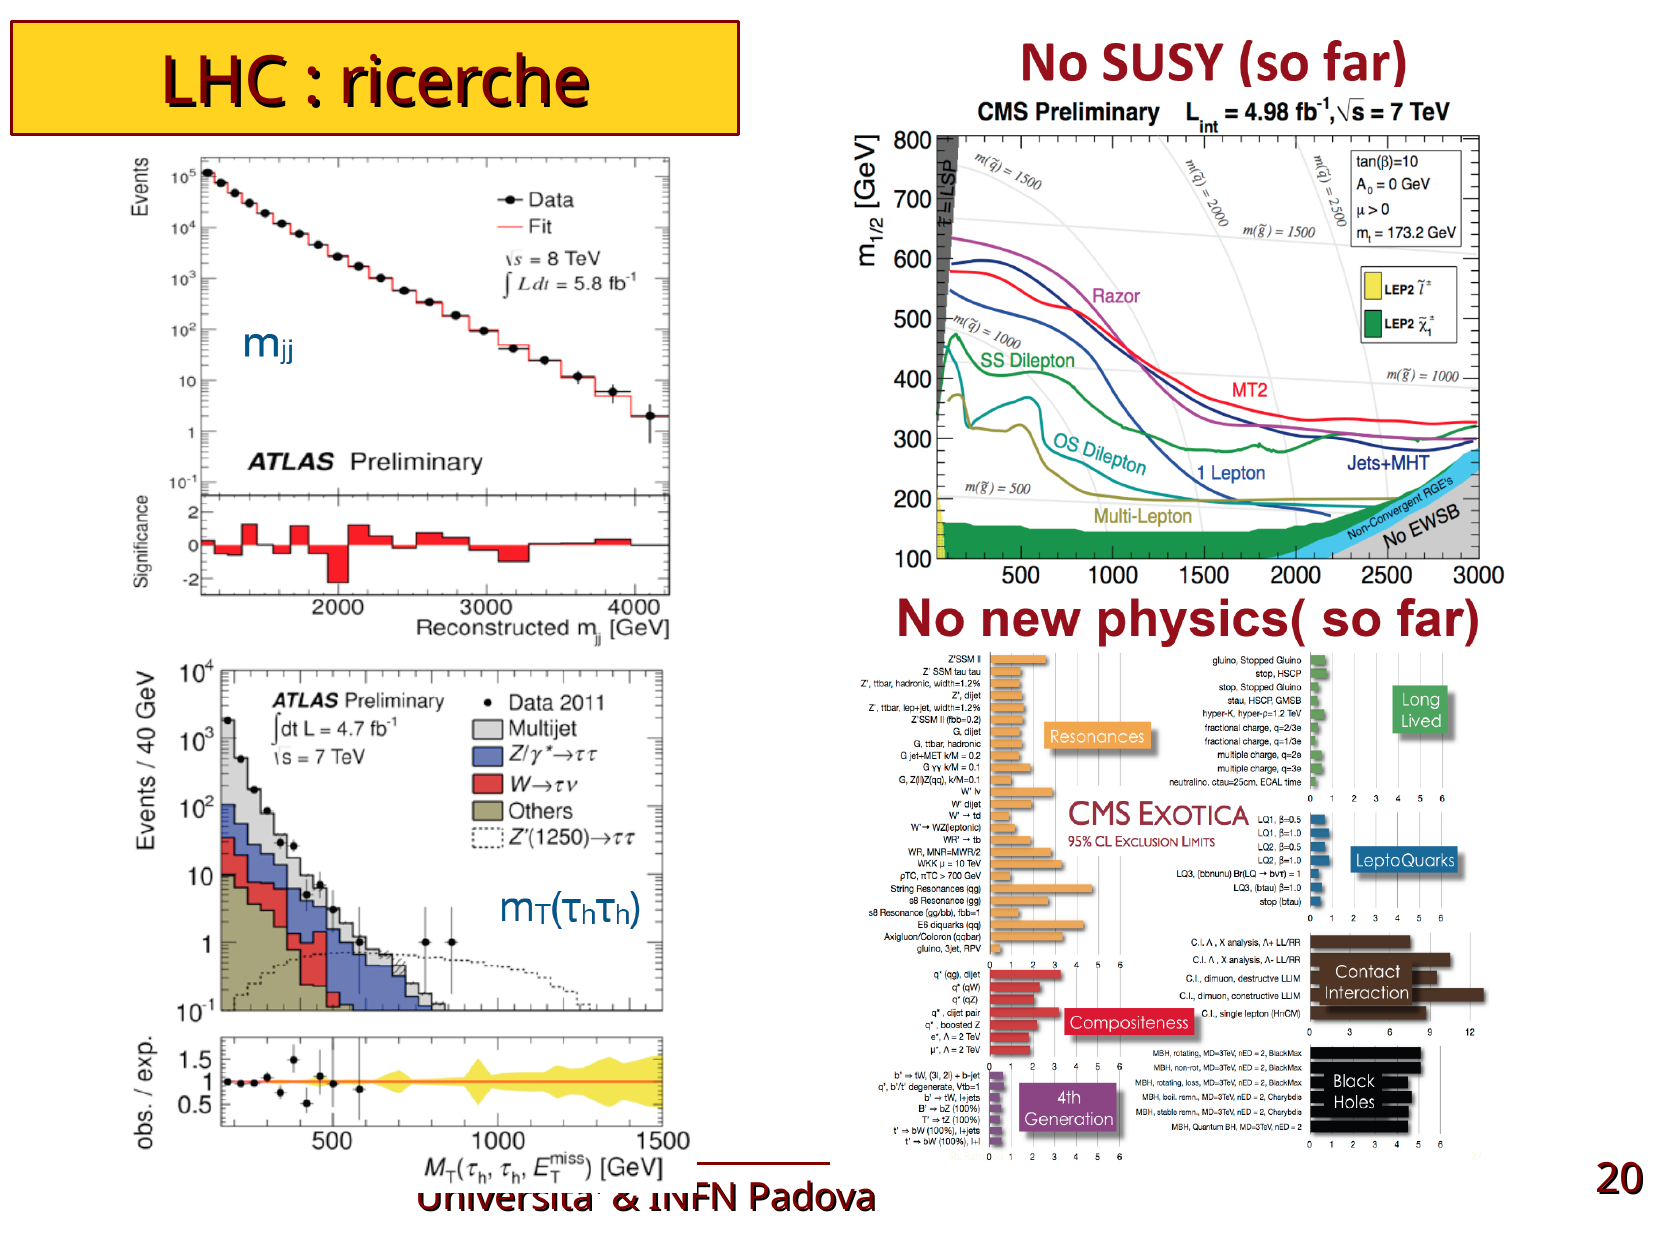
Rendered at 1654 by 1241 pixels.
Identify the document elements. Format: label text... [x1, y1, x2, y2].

picture [124, 651, 697, 1193]
picture [830, 29, 1530, 1176]
title LHC : ricerche [11, 21, 739, 135]
picture [118, 147, 680, 650]
